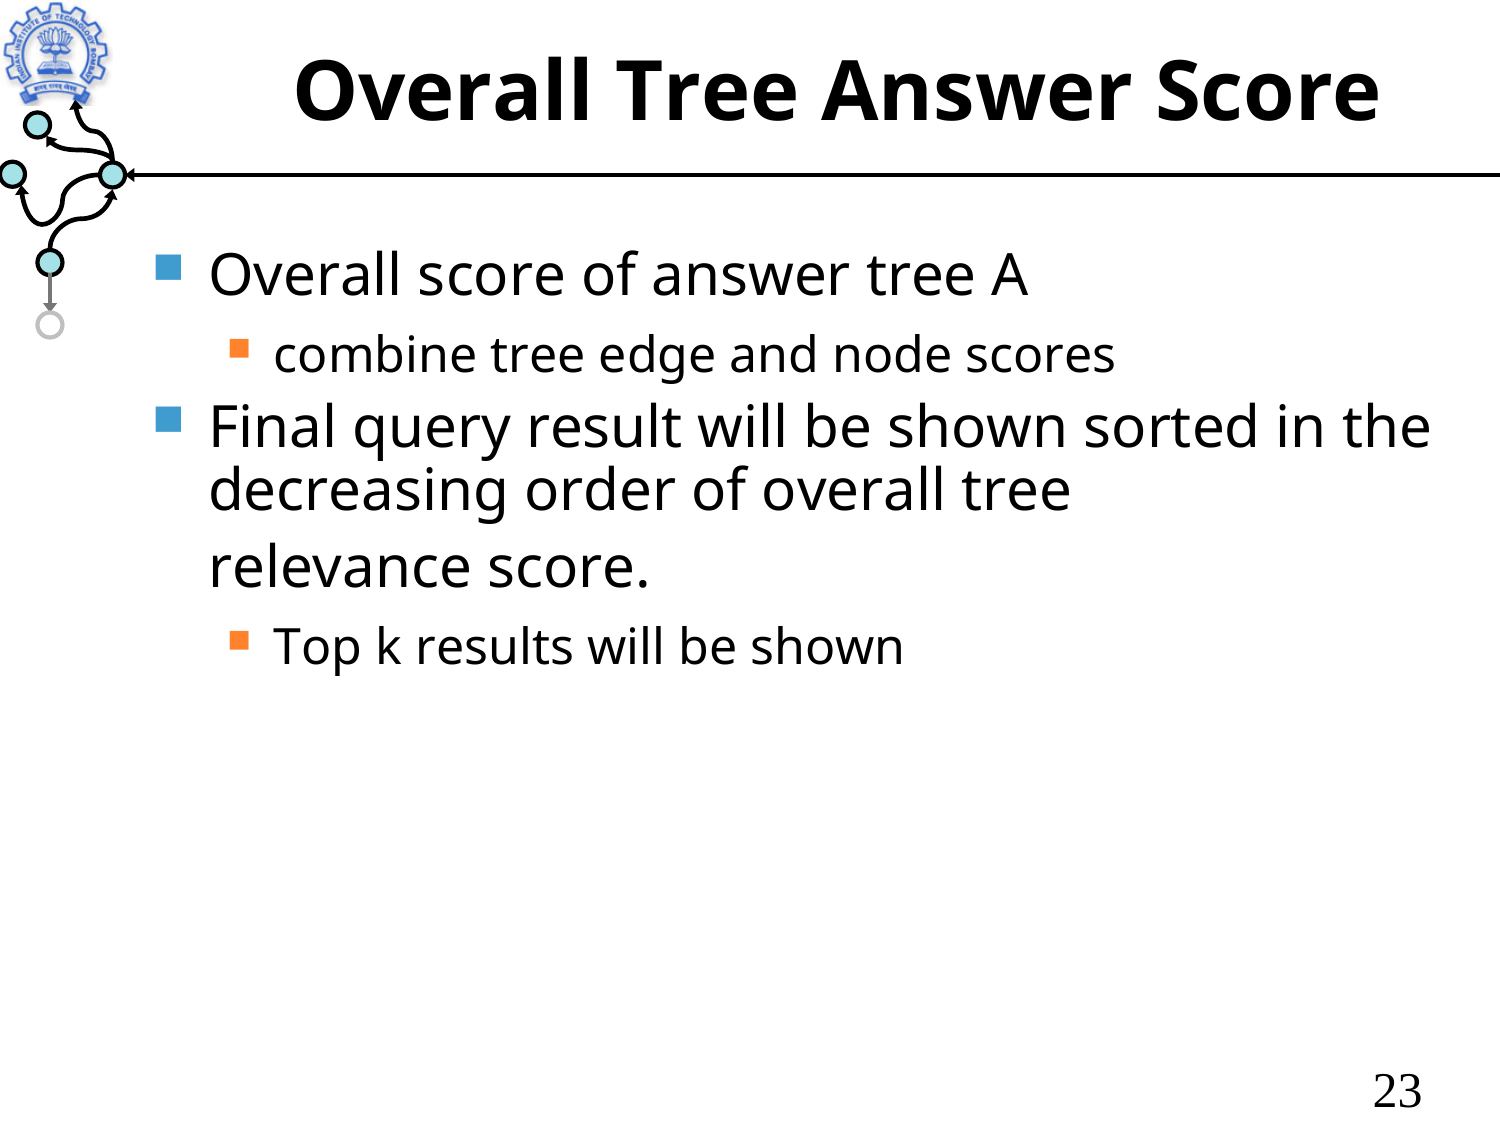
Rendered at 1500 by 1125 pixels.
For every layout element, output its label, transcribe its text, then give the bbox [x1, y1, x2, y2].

picture [0, 0, 113, 106]
list Overall score of answer tree A combine tree edge and node scores Final query result will be shown sorted in the decreasing order of overall tree relevance score. Top k results will be shown [137, 237, 1450, 1063]
title Overall Tree Answer Score [200, 12, 1476, 163]
